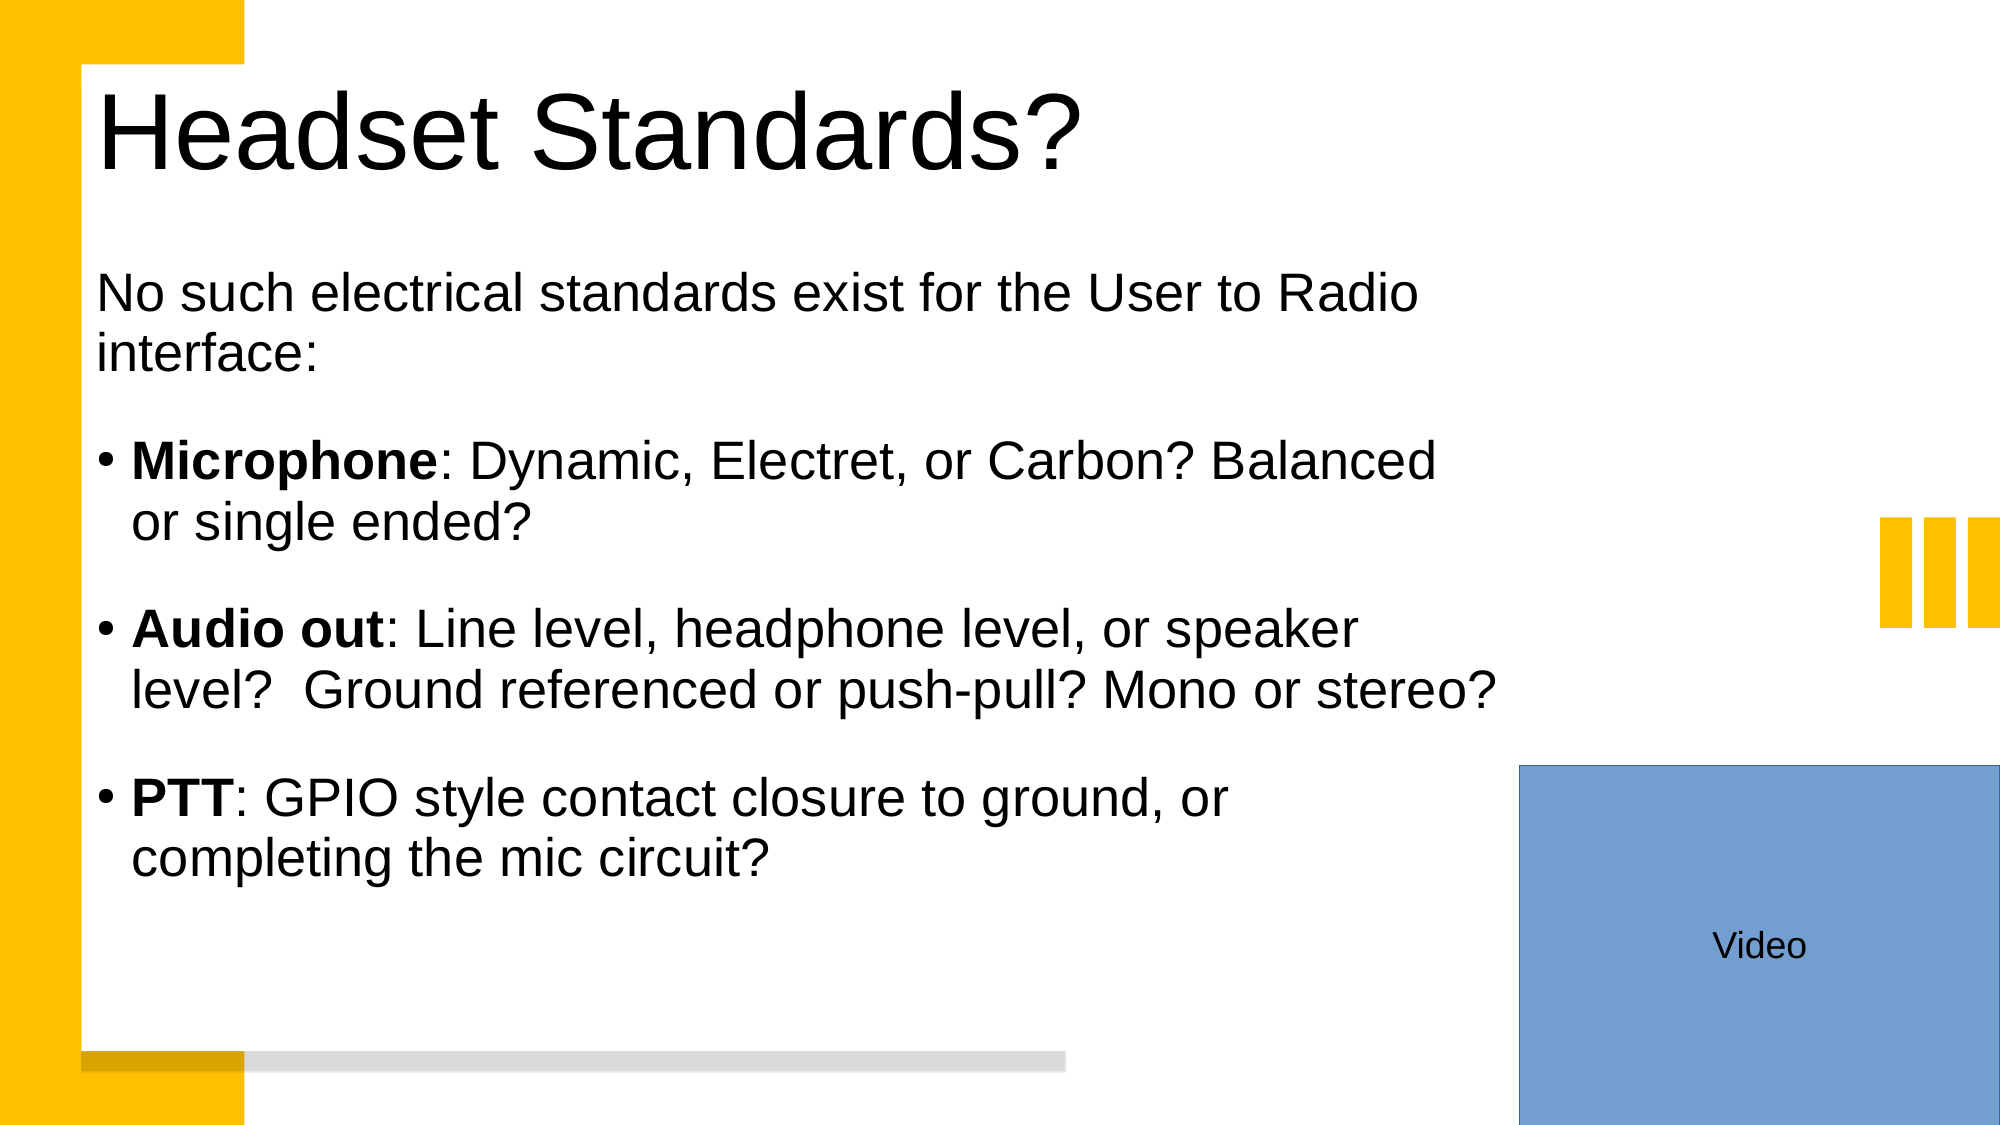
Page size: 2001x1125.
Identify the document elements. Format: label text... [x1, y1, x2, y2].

text_box [0, 0, 2000, 1125]
text_box Headset Standards? [81, 64, 1921, 201]
text_box Video [1519, 765, 2000, 1125]
text_box No such electrical standards exist for the User to Radio interface: Microphone: Dynamic, Electret, or Carbon? Balanced or single ended? Audio out: Line level, headphone level, or speaker level? Ground referenced or push-pull? Mono or stereo? PTT: GPIO style contact closure to ground, or completing the mic circuit? [81, 254, 1516, 1036]
